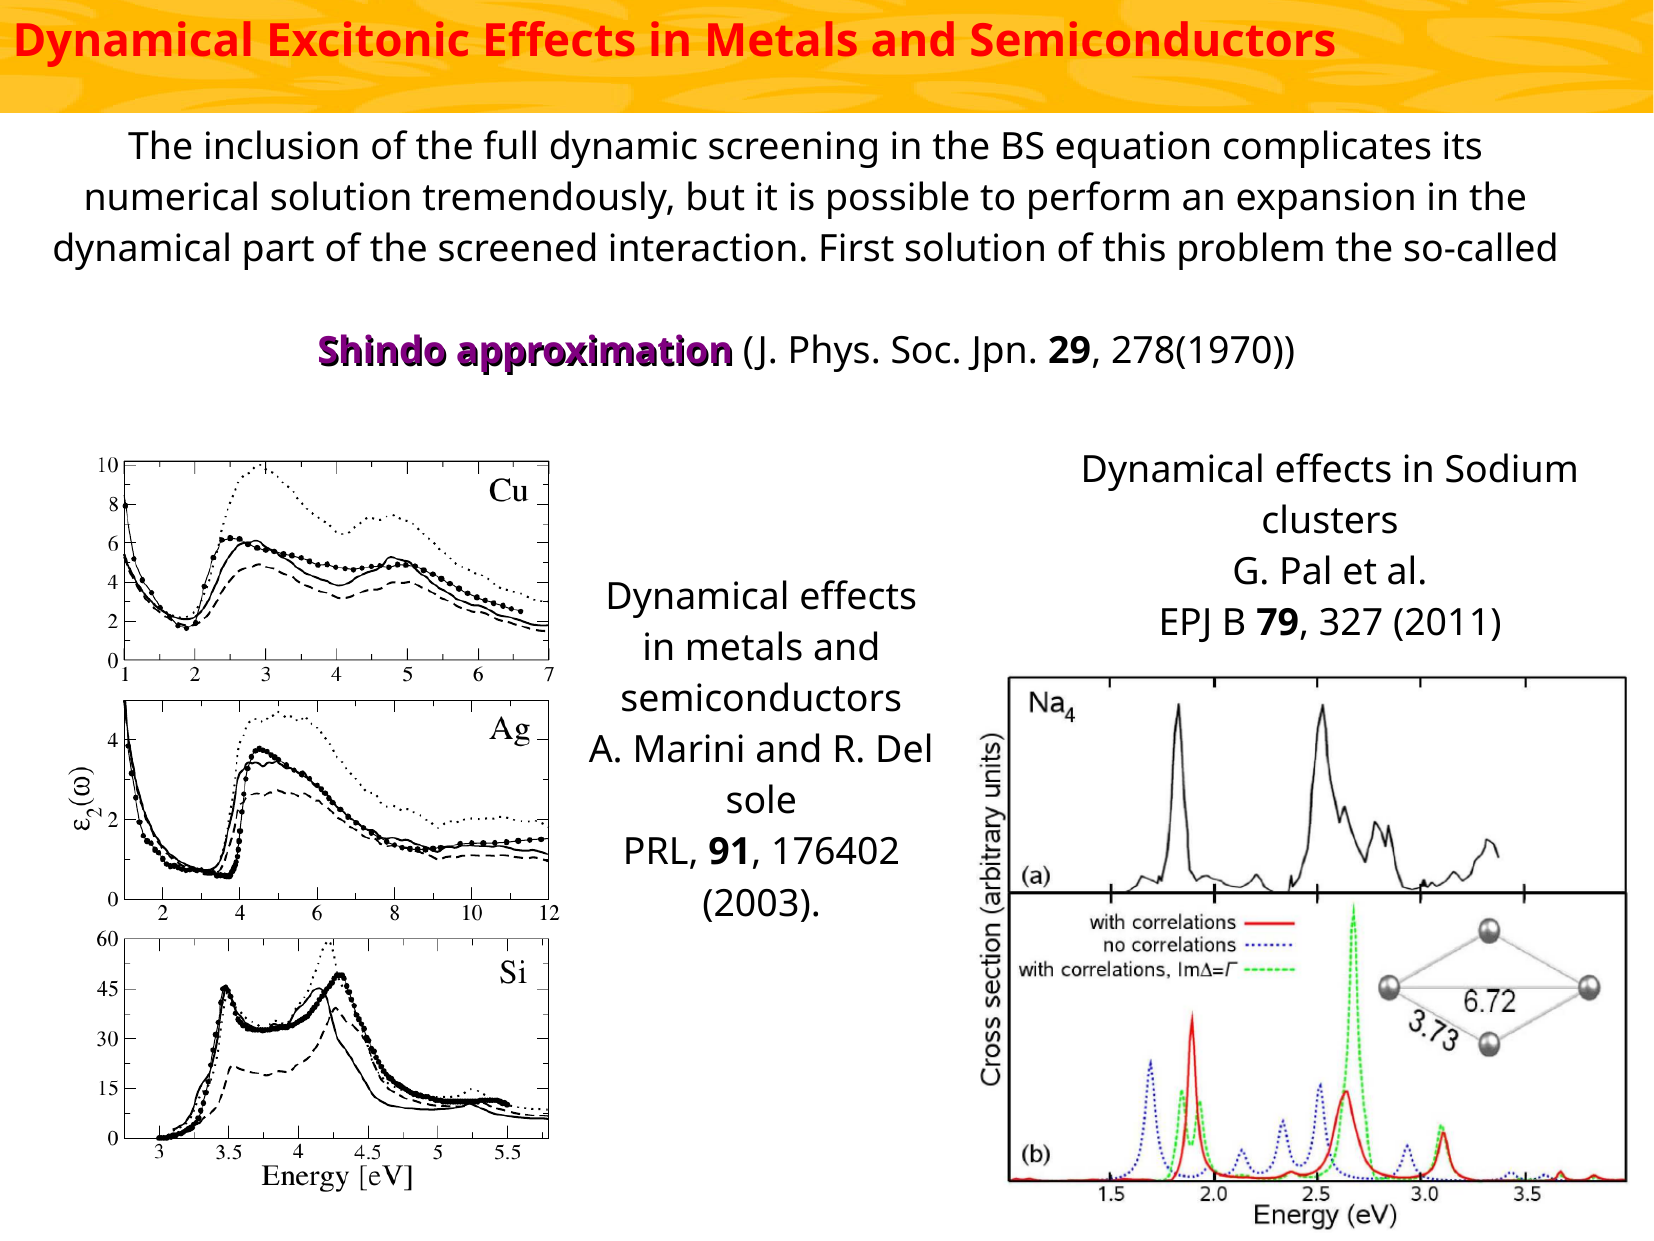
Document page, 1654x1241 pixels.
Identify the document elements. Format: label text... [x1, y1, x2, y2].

picture [975, 657, 1651, 1241]
text_box Dynamical effects in metals and semiconductors A. Marini and R. Del sole PRL, 91, 176402 (2003). [562, 562, 961, 1001]
picture [60, 449, 563, 1201]
text_box The inclusion of the full dynamic screening in the BS equation complicates its numerical solution tremendously, but it is possible to perform an expansion in the dynamical part of the screened interaction. First solution of this problem the so-called Shindo approximation (J. Phys. Soc. Jpn. 29, 278(1970)) [37, 112, 1576, 491]
text_box Dynamical effects in Sodium clusters G. Pal et al. EPJ B 79, 327 (2011) [1006, 434, 1654, 693]
text_box Dynamical Excitonic Effects in Metals and Semiconductors [0, 0, 1654, 113]
